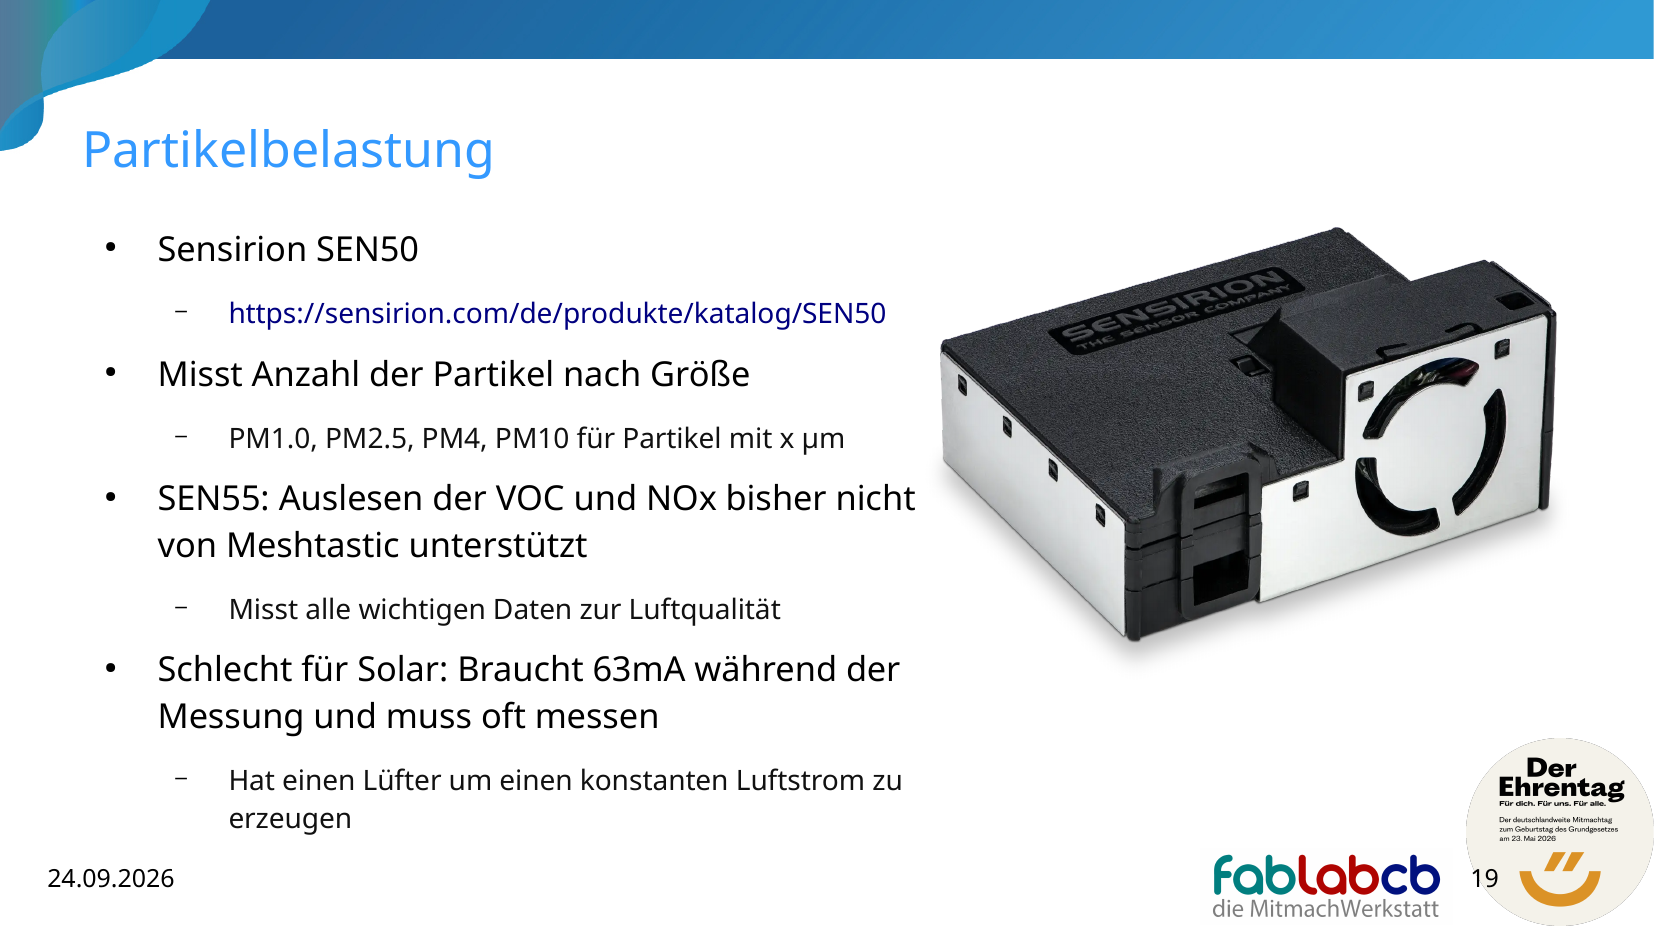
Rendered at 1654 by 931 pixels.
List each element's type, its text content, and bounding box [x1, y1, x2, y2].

picture [0, 0, 1654, 931]
list Sensirion SEN50 https://sensirion.com/de/produkte/katalog/SEN50 Misst Anzahl der Partikel nach Größe PM1.0, PM2.5, PM4, PM10 für Partikel mit x µm SEN55: Auslesen der VOC und NOx bisher nicht von Meshtastic unterstützt Misst alle wichtigen Daten zur Luftqualität Schlecht für Solar: Braucht 63mA während der Messung und muss oft messen Hat einen Lüfter um einen konstanten Luftstrom zu erzeugen [86, 225, 938, 826]
title Partikelbelastung [82, 99, 1571, 197]
